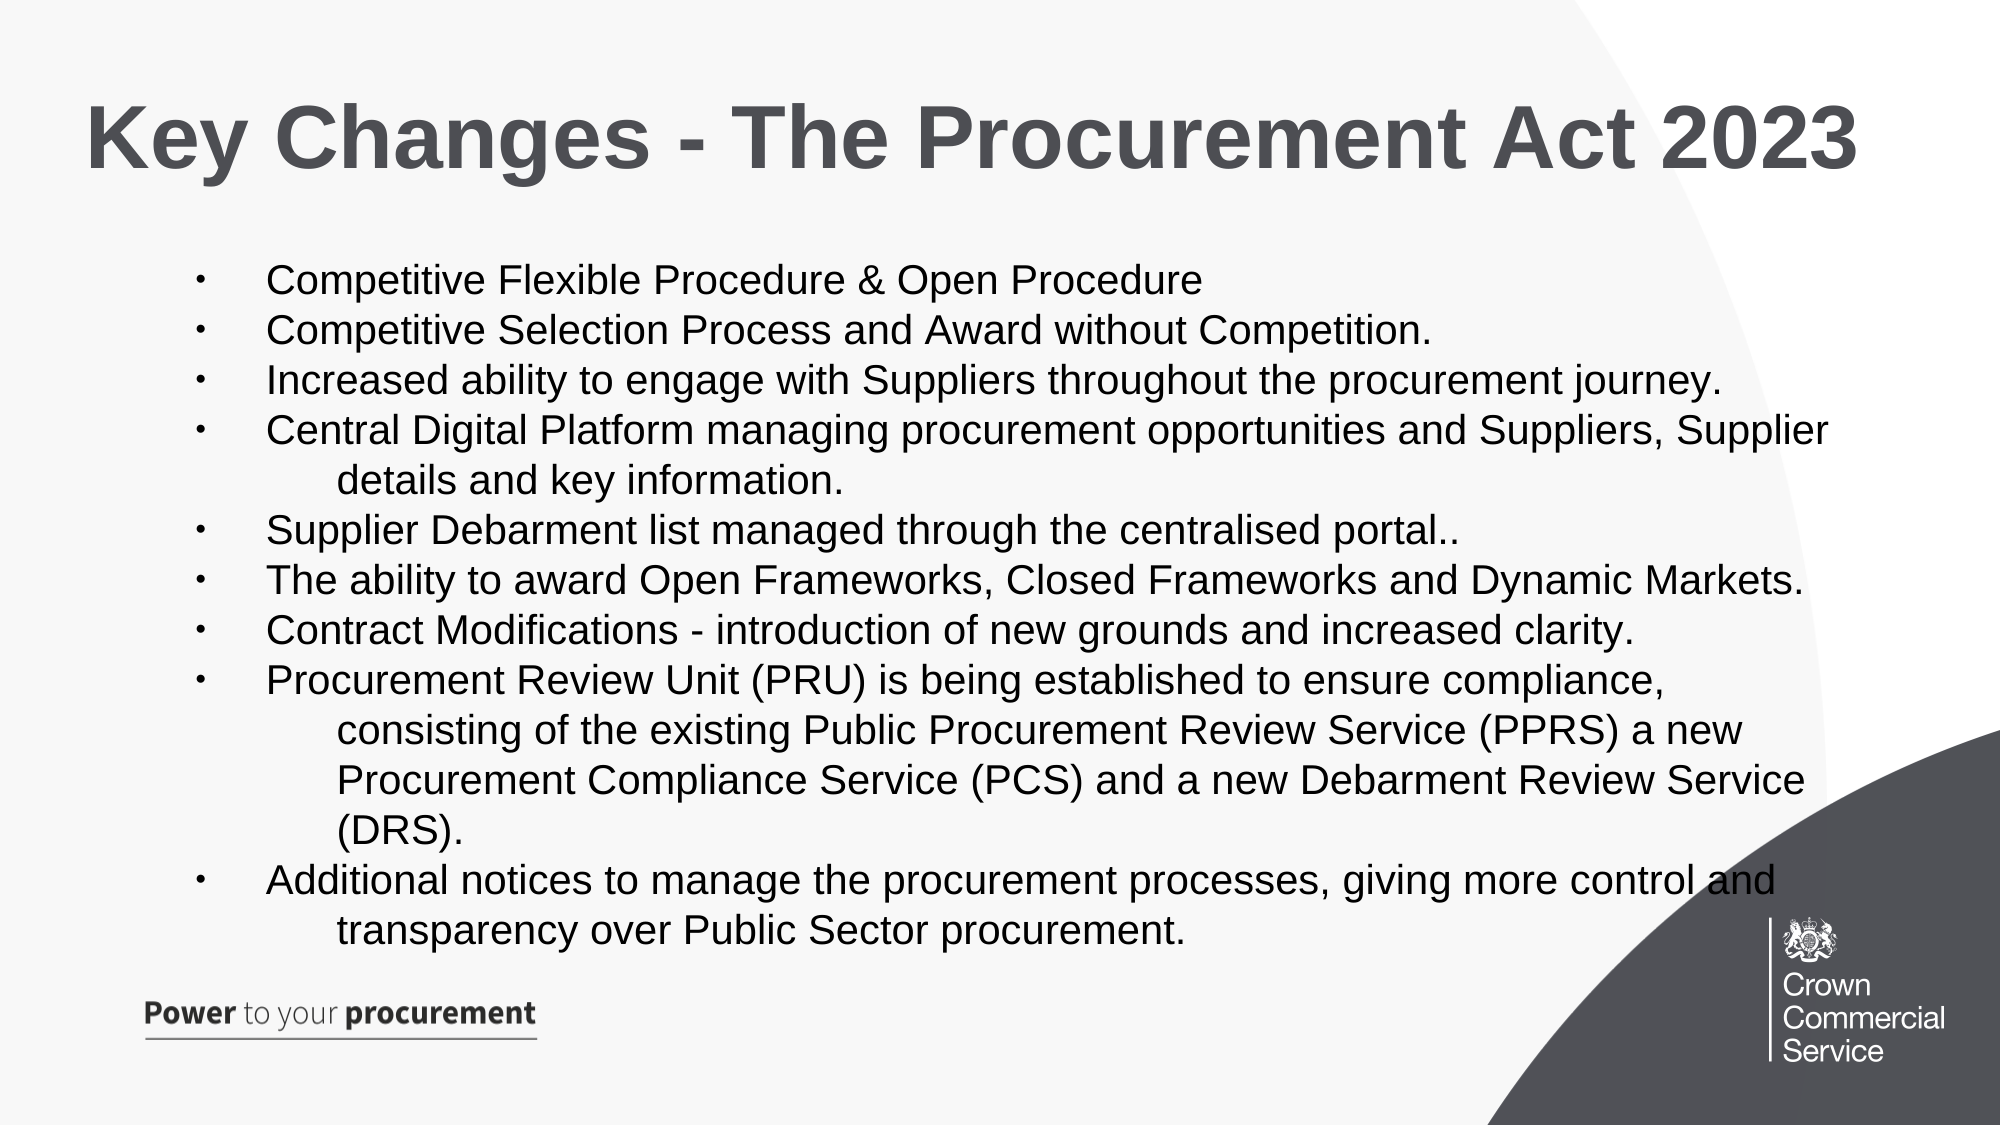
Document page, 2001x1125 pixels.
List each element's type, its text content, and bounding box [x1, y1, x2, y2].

title Key Changes - The Procurement Act 2023 [85, 79, 1879, 218]
text_box Competitive Flexible Procedure & Open Procedure Competitive Selection Process and Award without Competition. Increased ability to engage with Suppliers throughout the procurement journey. Central Digital Platform managing procurement opportunities and Suppliers, Supplier details and key information. Supplier Debarment list managed through the centralised portal.. The ability to award Open Frameworks, Closed Frameworks and Dynamic Markets. Contract Modifications - introduction of new grounds and increased clarity. Procurement Review Unit (PRU) is being established to ensure compliance, consisting of the existing Public Procurement Review Service (PPRS) a new Procurement Compliance Service (PCS) and a new Debarment Review Service (DRS). Additional notices to manage the procurement processes, giving more control and transparency over Public Sector procurement. [116, 232, 1884, 718]
